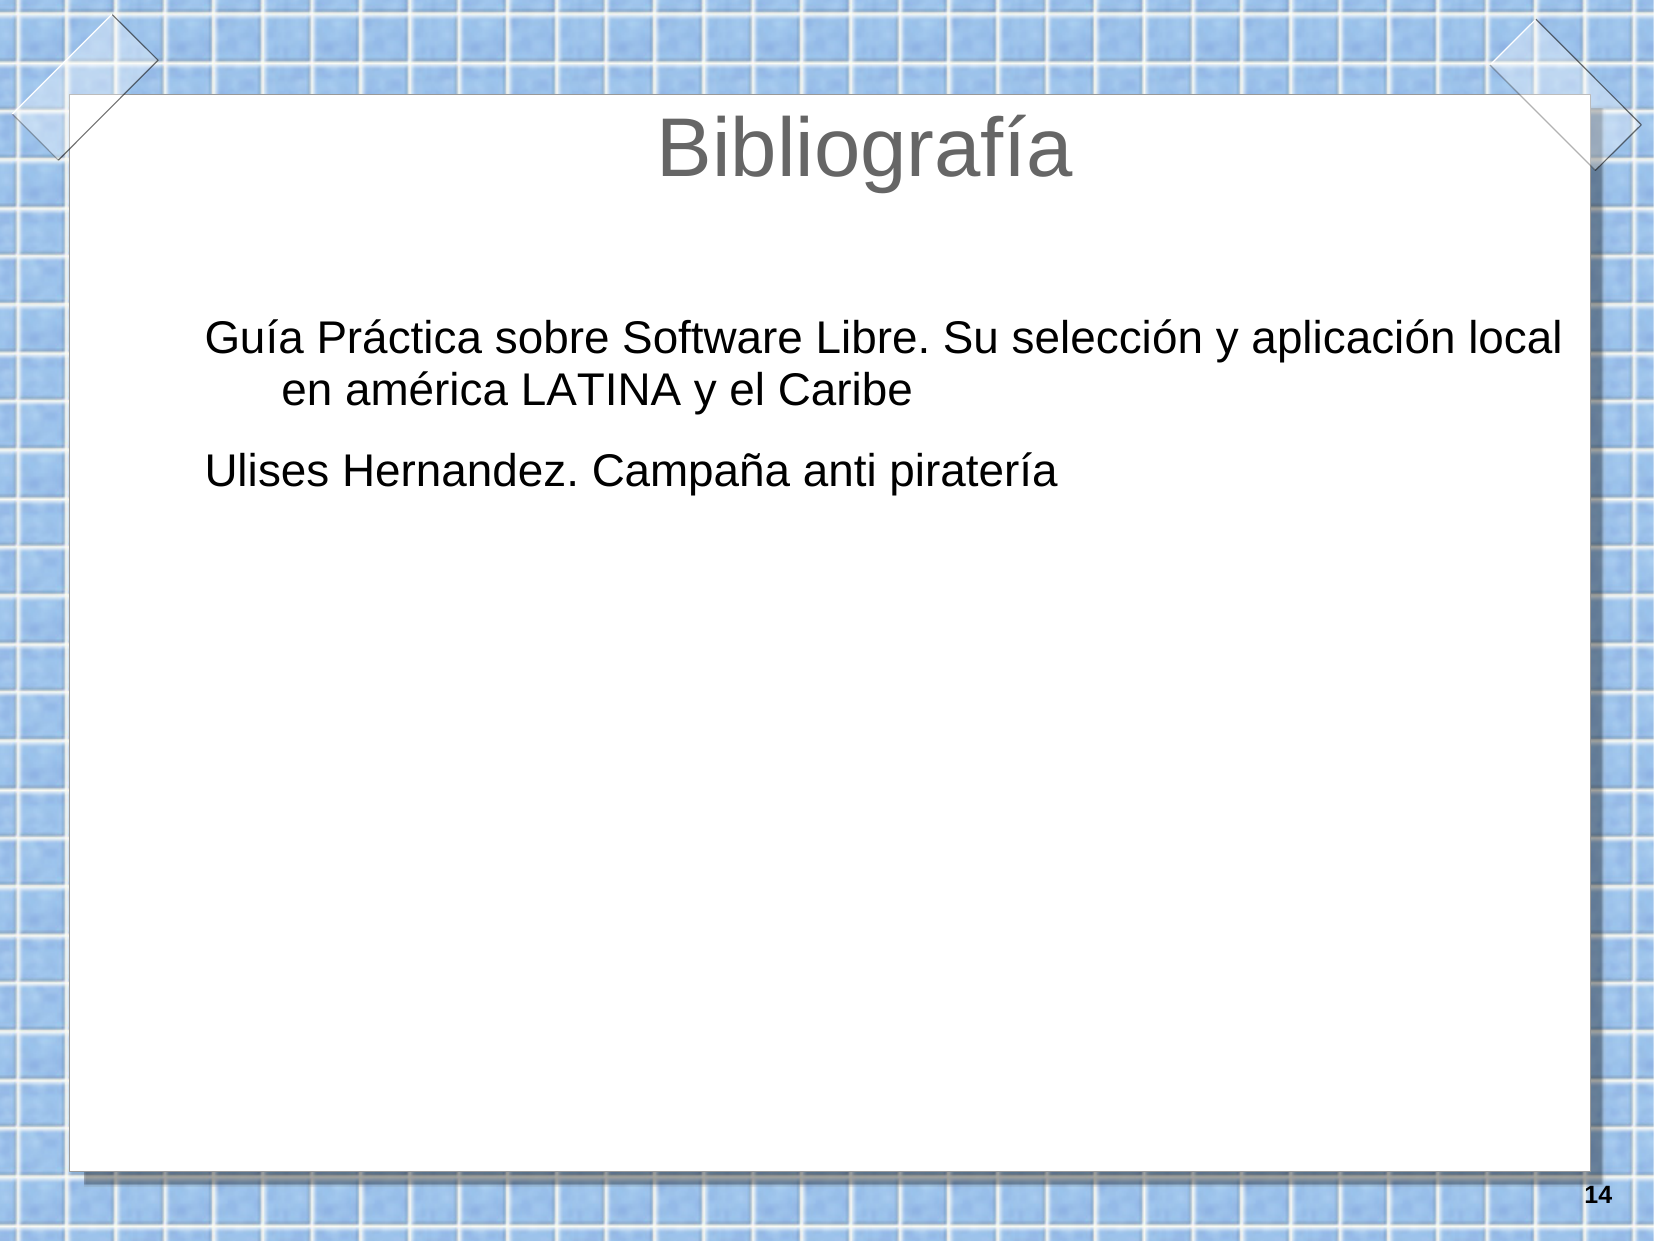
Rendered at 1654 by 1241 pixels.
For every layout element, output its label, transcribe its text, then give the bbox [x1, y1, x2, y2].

picture [0, 0, 1654, 1241]
list Guía Práctica sobre Software Libre. Su selección y aplicación local en américa LATINA y el Caribe Ulises Hernandez. Campaña anti piratería [204, 312, 1604, 1176]
title Bibliografía [220, 85, 1510, 210]
